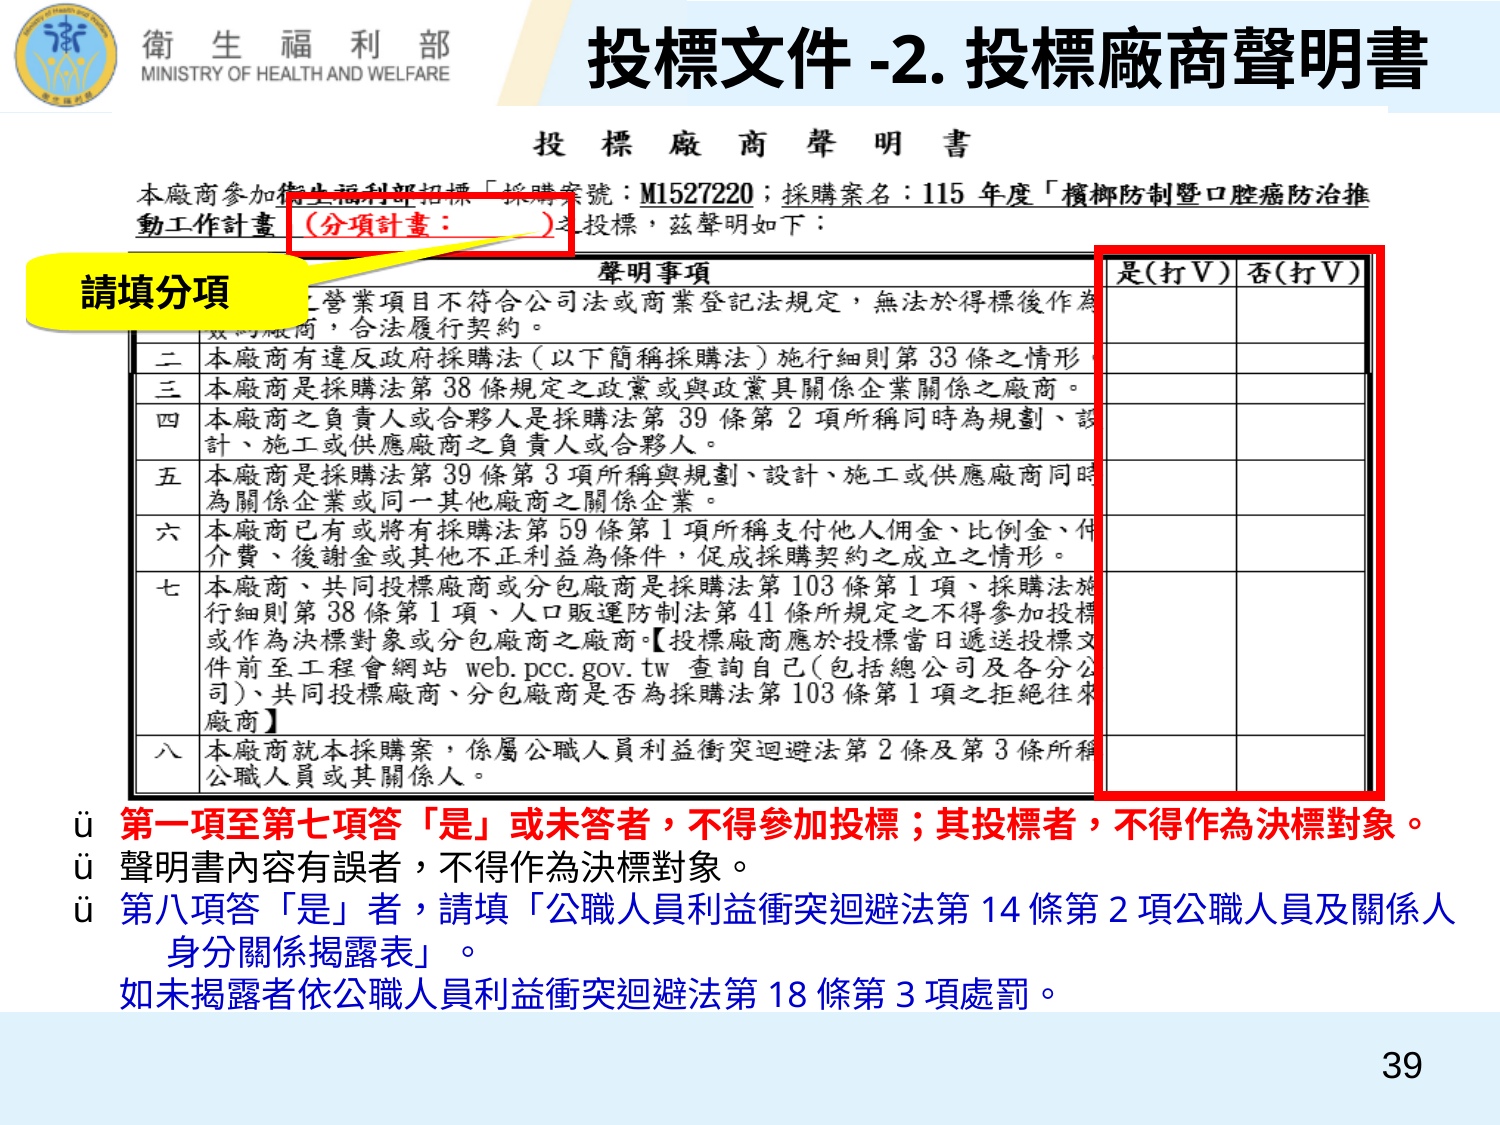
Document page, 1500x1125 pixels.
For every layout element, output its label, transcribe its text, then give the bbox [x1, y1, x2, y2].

picture [300, 257, 359, 265]
picture [1103, 254, 1376, 791]
picture [112, 106, 1388, 794]
picture [292, 199, 568, 251]
text_box 投標文件-2.投標廠商聲明書 [571, 9, 1474, 105]
text_box 請填分項 [26, 231, 541, 331]
text_box 第一項至第七項答「是」或未答者，不得參加投標；其投標者，不得作為決標對象。 聲明書內容有誤者，不得作為決標對象。 第八項答「是」者，請填「公職人員利益衝突迴避法第14條第2項公職人員及關係人身分關係揭露表」。 如未揭露者依公職人員利益衝突迴避法第18條第3項處罰。 [57, 794, 1474, 1025]
text_box 39 [1366, 1033, 1459, 1094]
